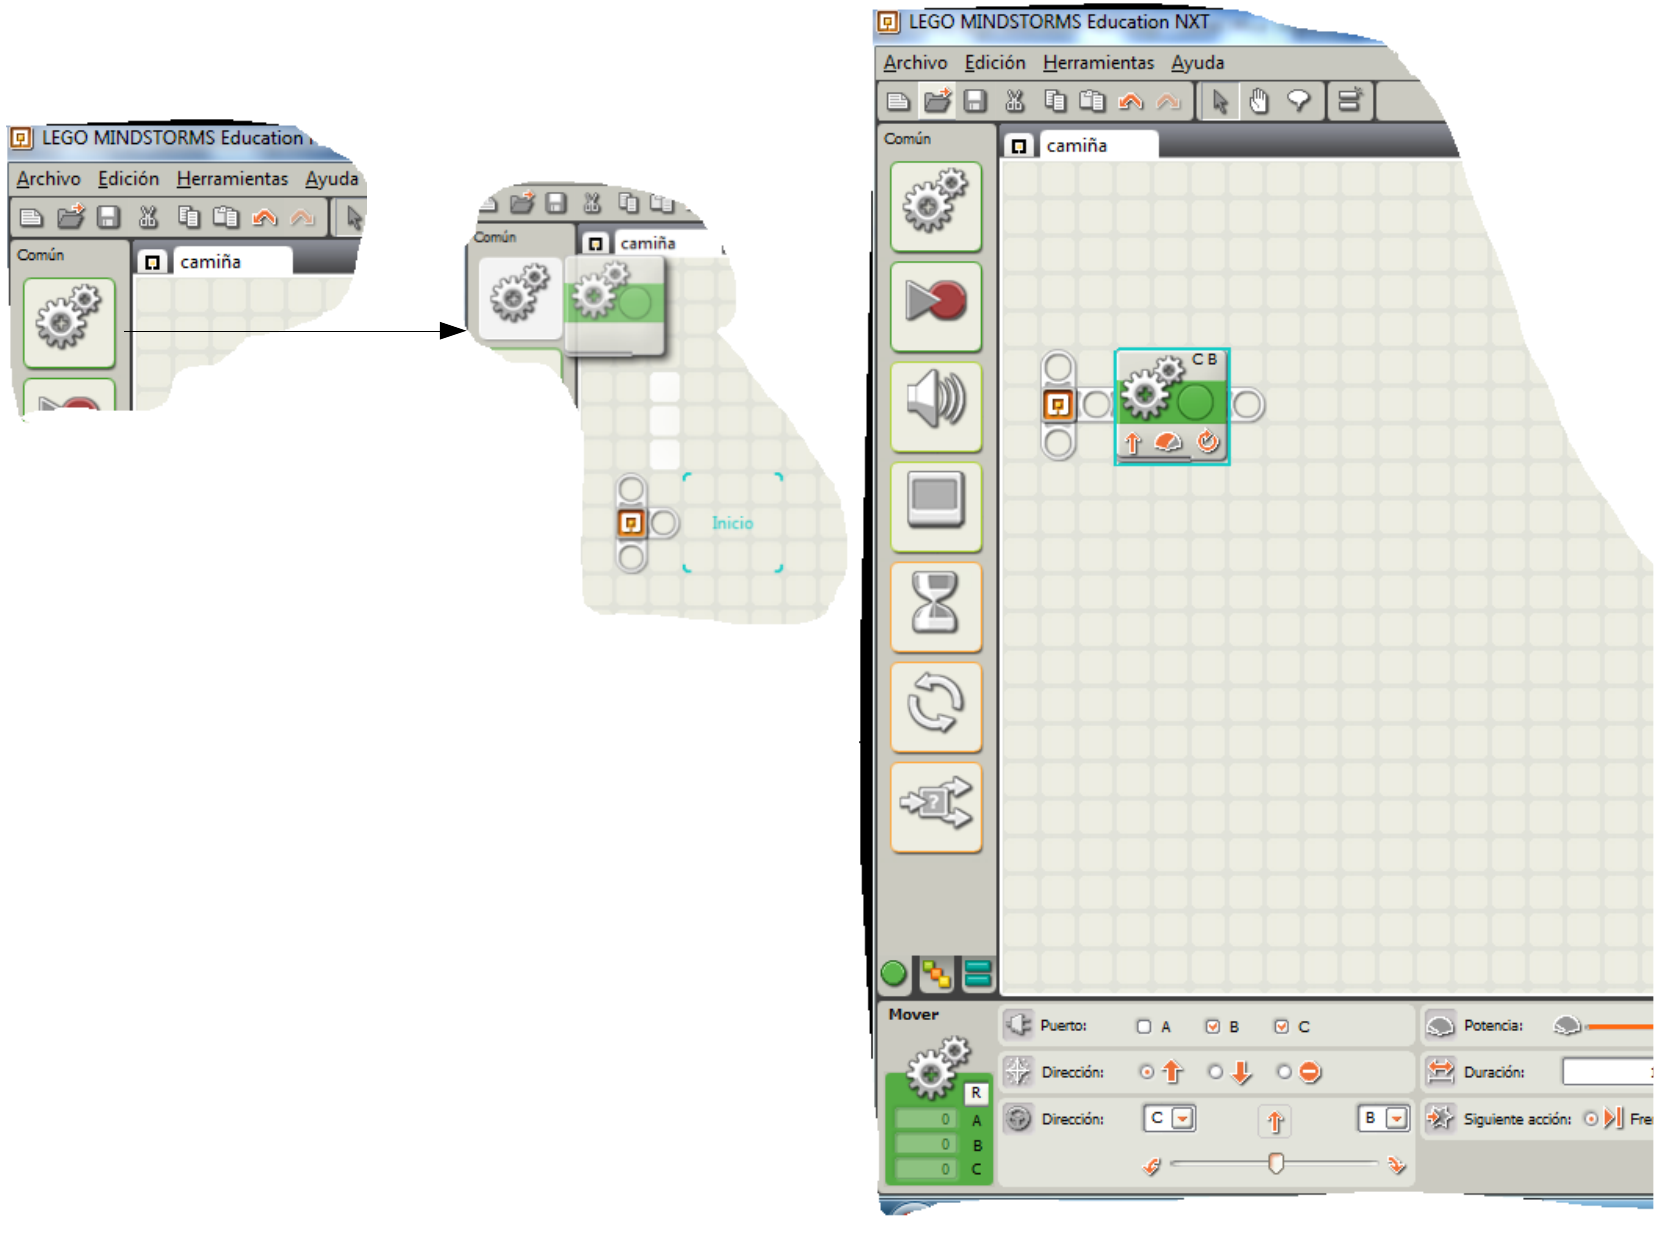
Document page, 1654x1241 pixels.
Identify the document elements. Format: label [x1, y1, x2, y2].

picture [448, 180, 849, 626]
picture [6, 118, 367, 425]
picture [859, 2, 1654, 1217]
